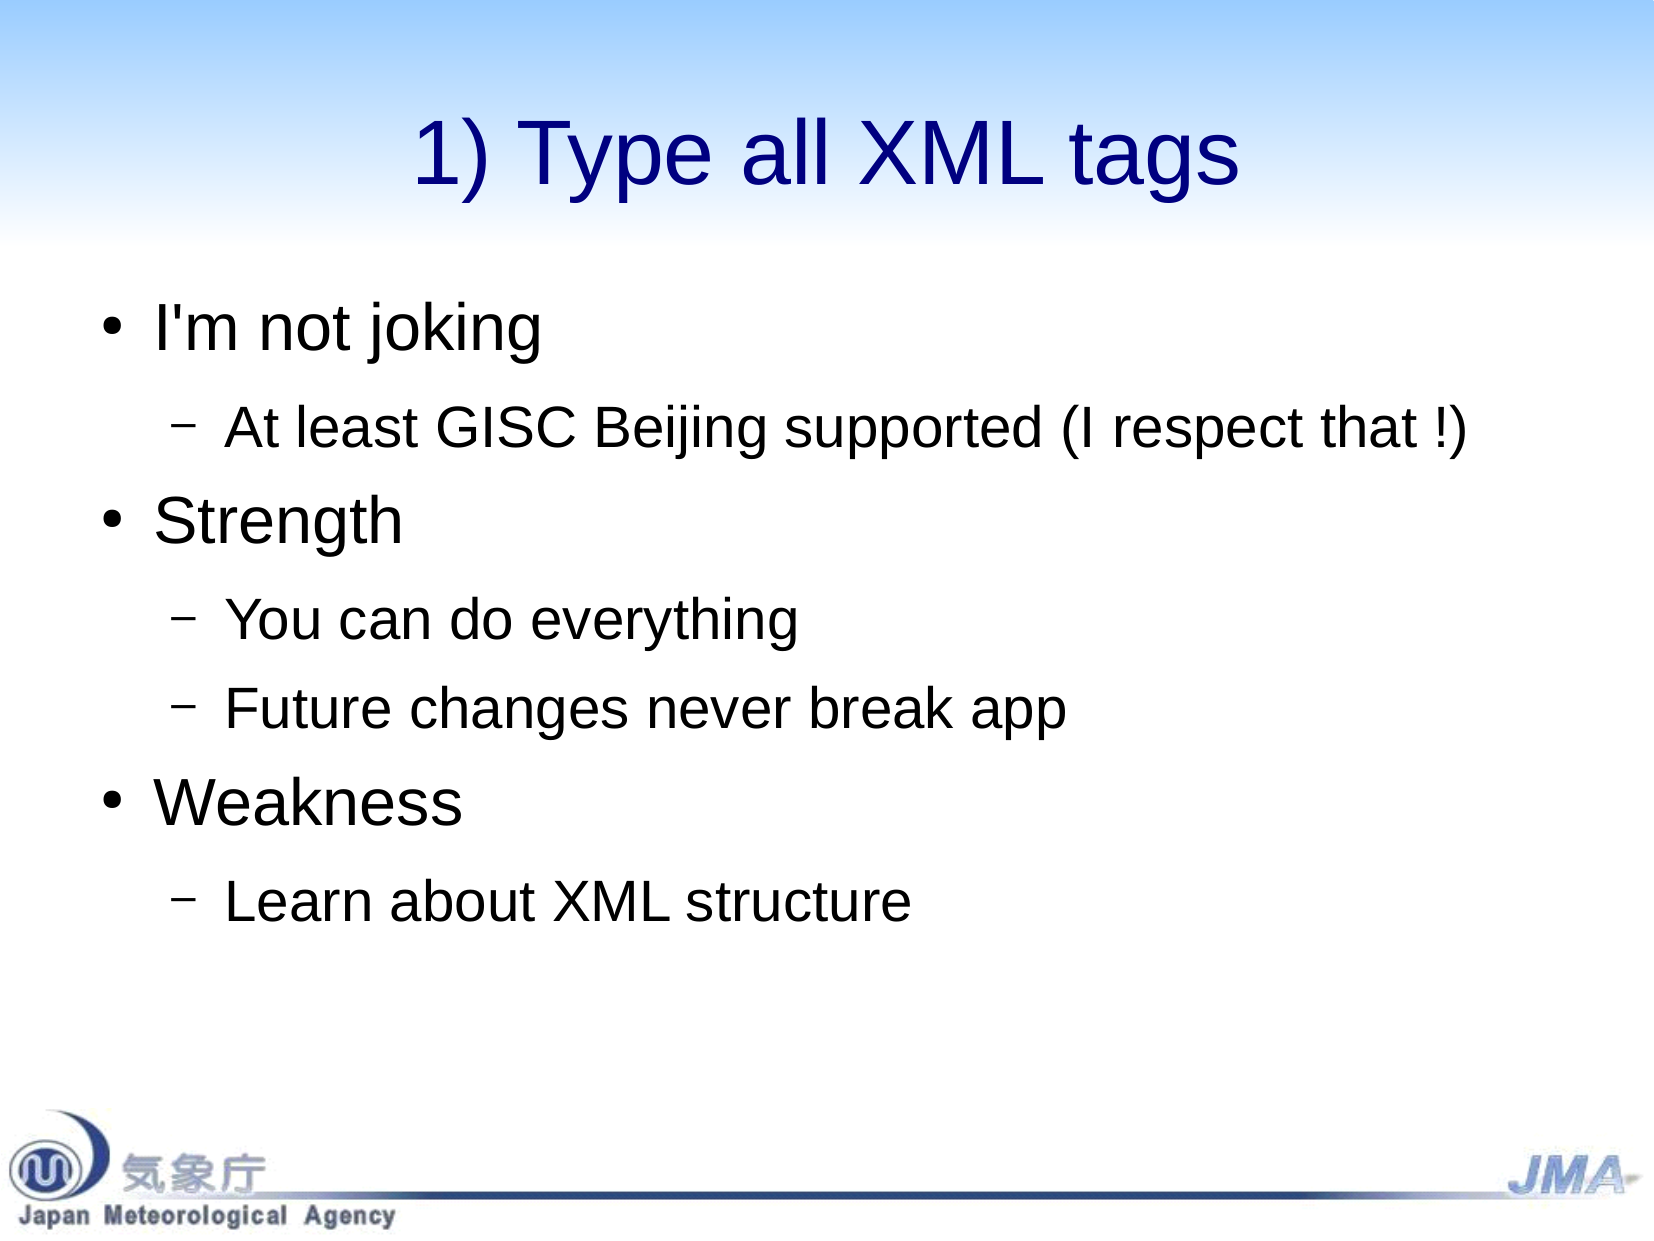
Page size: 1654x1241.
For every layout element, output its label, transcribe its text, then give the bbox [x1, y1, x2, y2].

title 1) Type all XML tags [82, 49, 1571, 257]
list I'm not joking At least GISC Beijing supported (I respect that !) Strength You can do everything Future changes never break app Weakness Learn about XML structure [82, 290, 1571, 1010]
picture [1, 1108, 1654, 1241]
